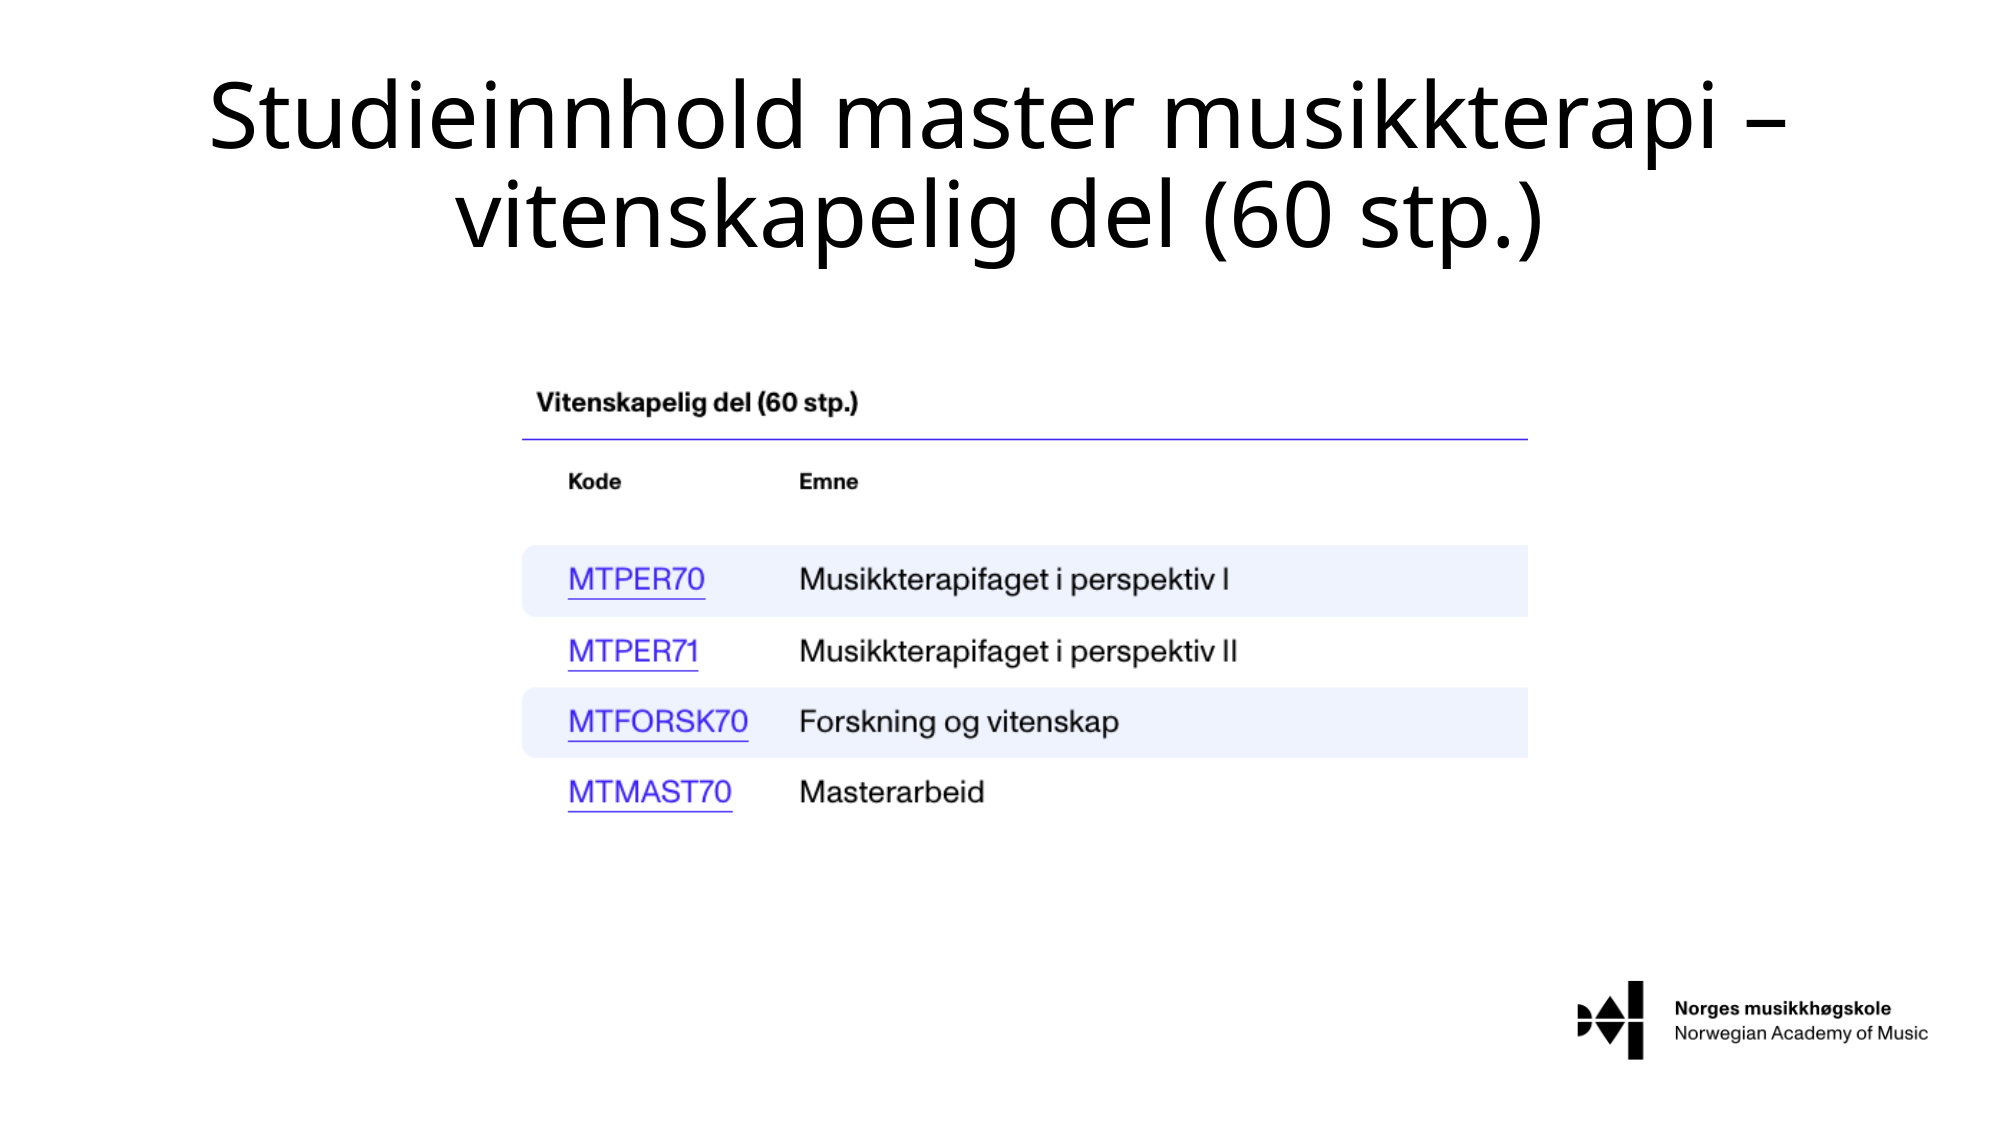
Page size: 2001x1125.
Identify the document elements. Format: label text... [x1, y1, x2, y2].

title Studieinnhold master musikkterapi – vitenskapelig del (60 stp.) [137, 59, 1863, 278]
picture [472, 347, 1528, 896]
picture [1514, 960, 2000, 1111]
